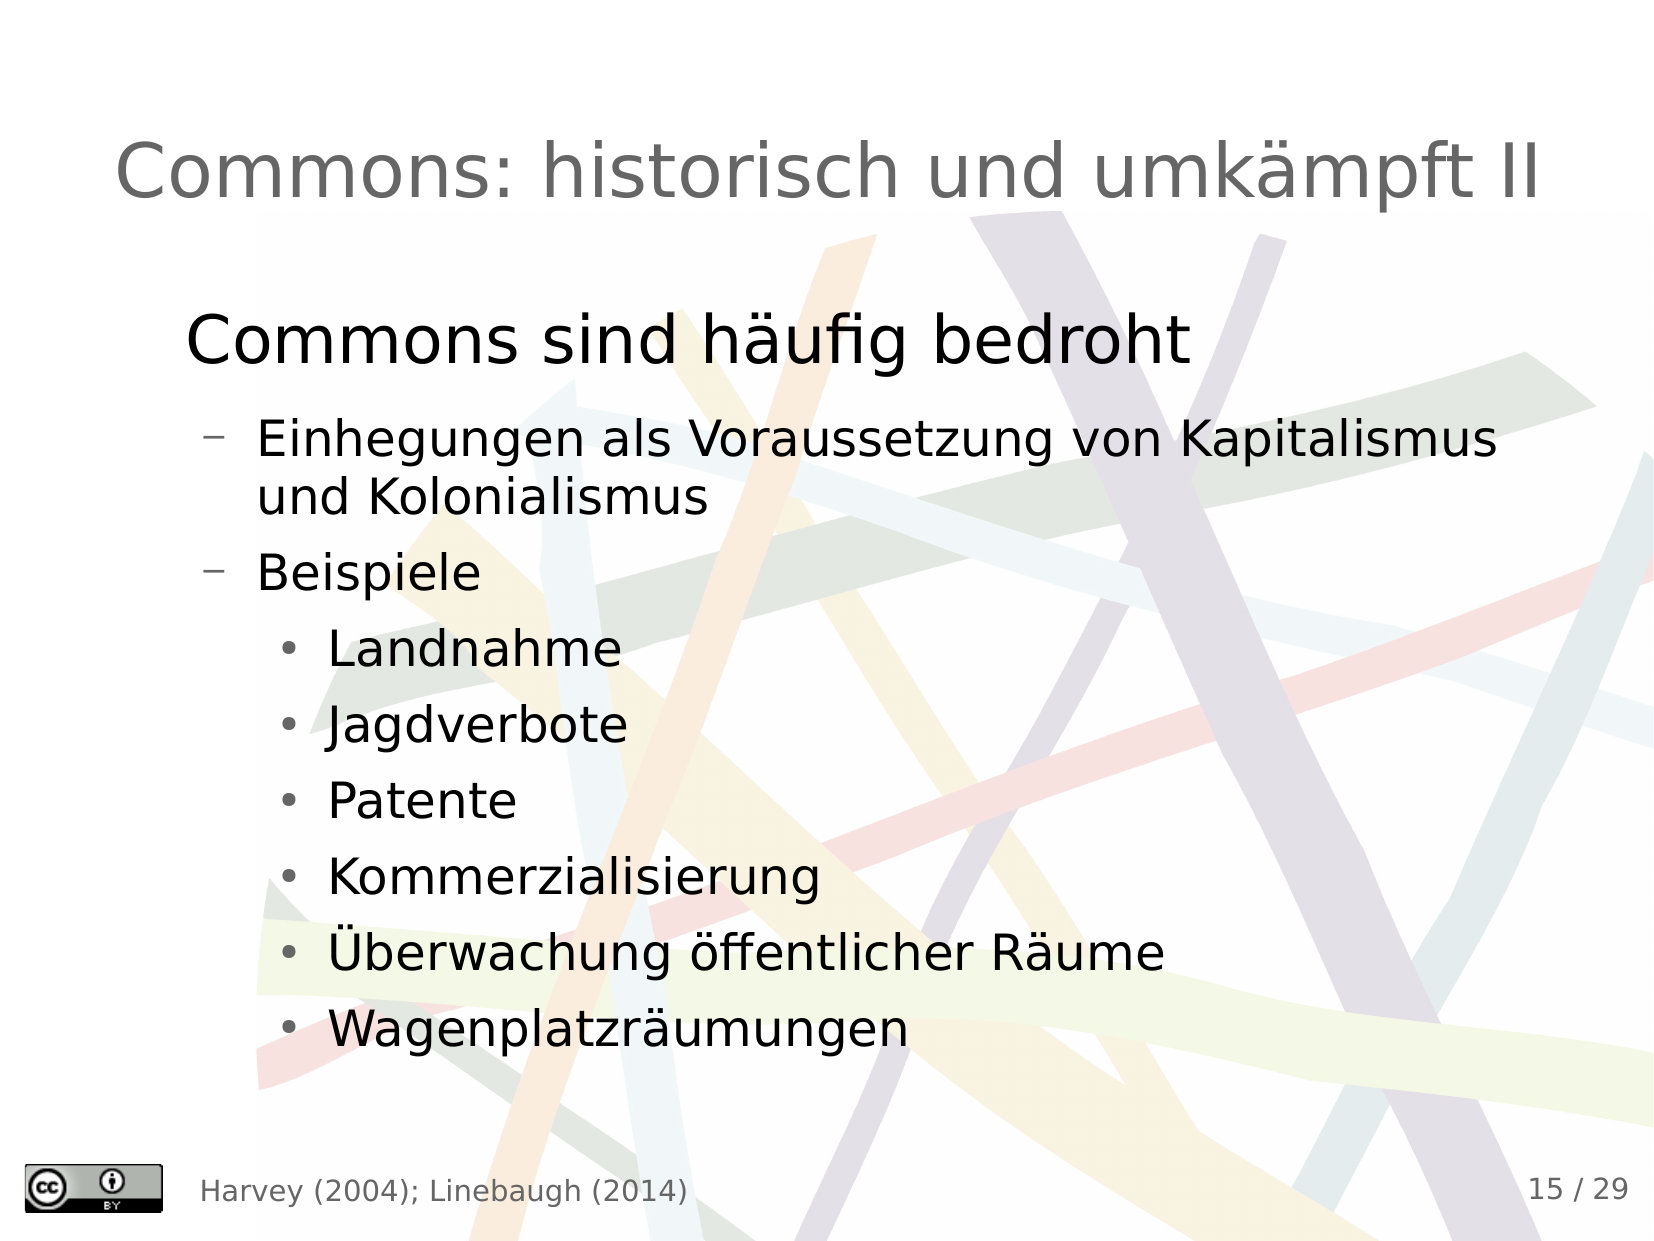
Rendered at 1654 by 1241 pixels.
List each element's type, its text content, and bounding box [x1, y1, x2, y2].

text_box Harvey (2004); Linebaugh (2014) [184, 1167, 1218, 1217]
picture [24, 1164, 163, 1213]
title Commons: historisch und umkämpft II [114, 73, 1551, 271]
list Commons sind häufig bedroht Einhegungen als Voraussetzung von Kapitalismus und Kolonialismus Beispiele Landnahme Jagdverbote Patente Kommerzialisierung Überwachung öffentlicher Räume Wagenplatzräumungen [114, 302, 1539, 1058]
